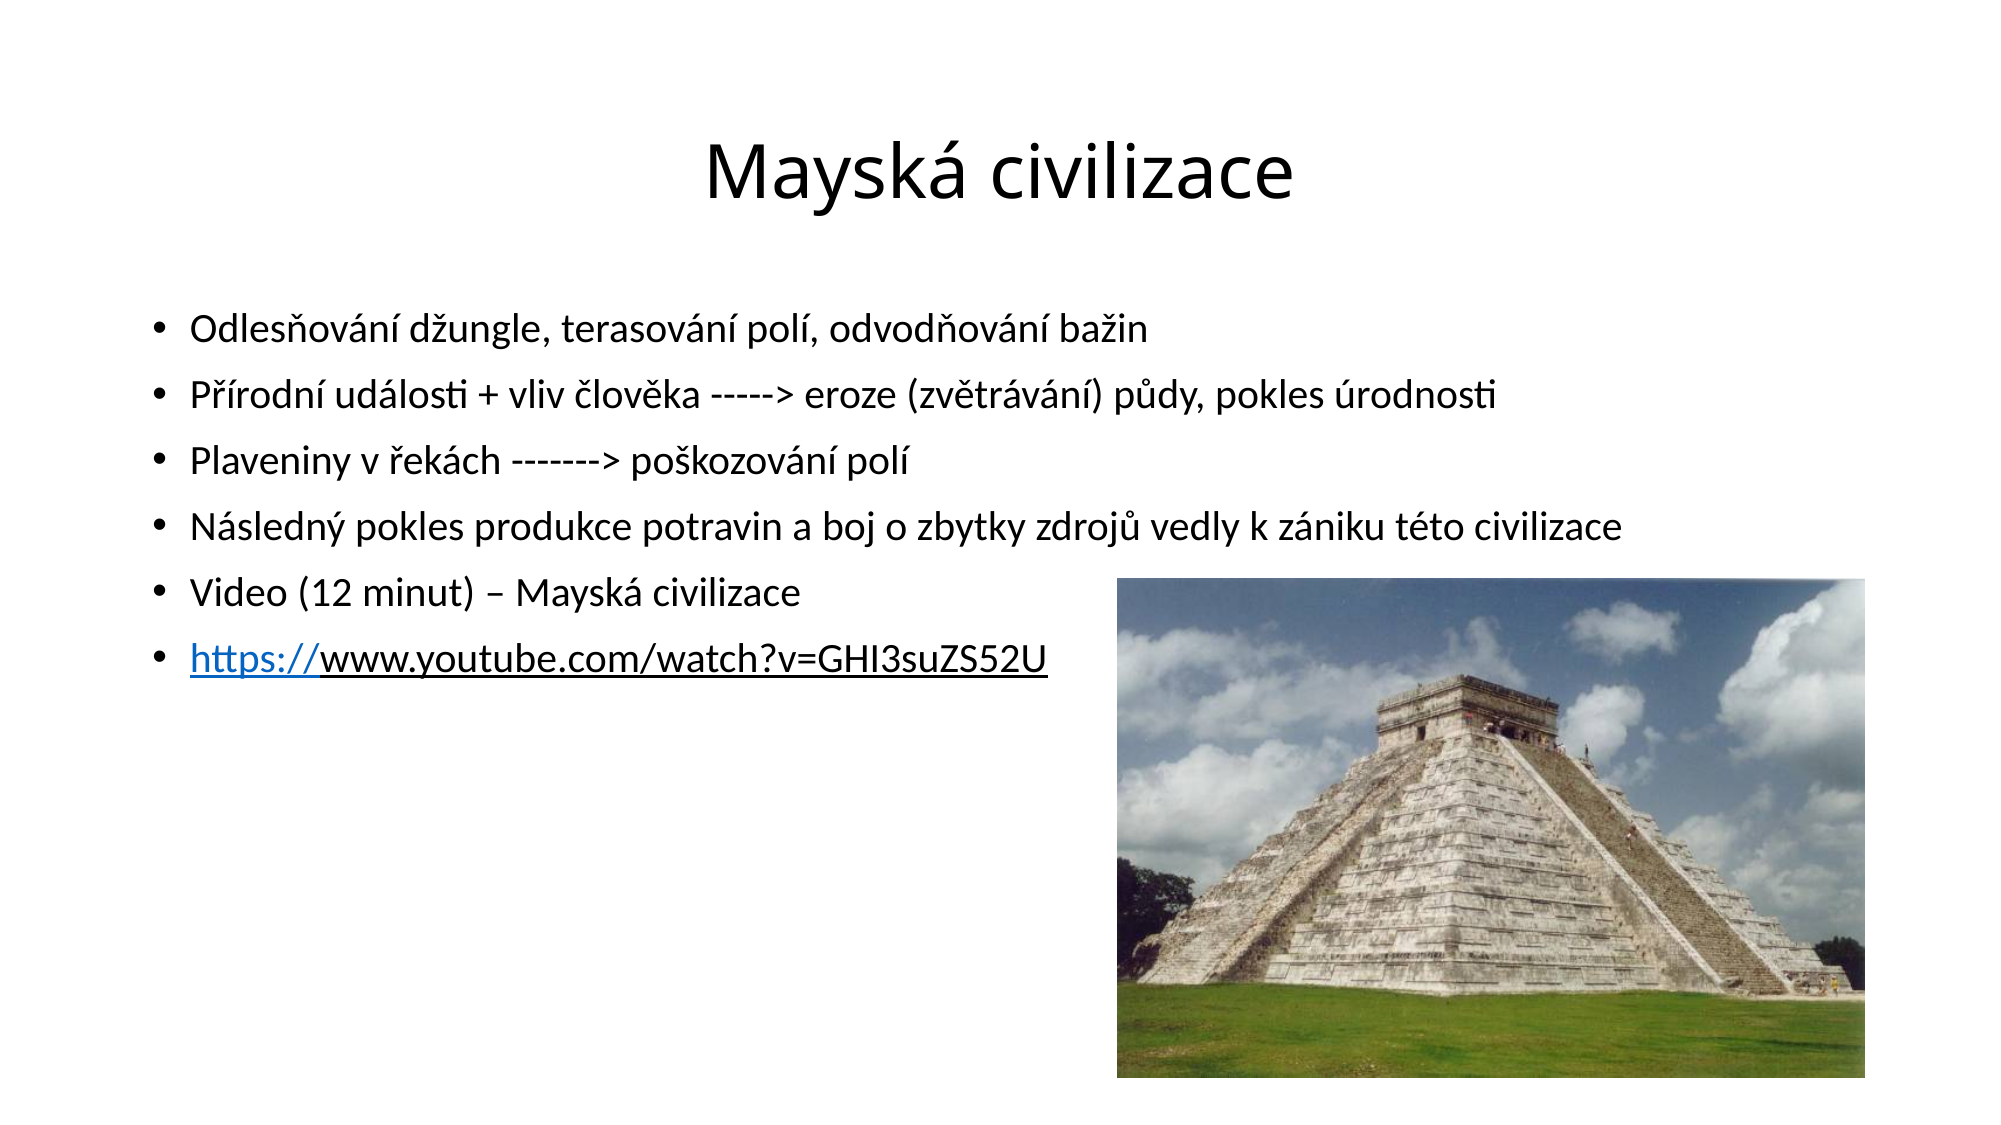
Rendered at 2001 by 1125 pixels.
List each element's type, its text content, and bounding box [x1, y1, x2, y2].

list Odlesňování džungle, terasování polí, odvodňování bažin Přírodní události + vliv člověka -----> eroze (zvětrávání) půdy, pokles úrodnosti Plaveniny v řekách -------> poškozování polí Následný pokles produkce potravin a boj o zbytky zdrojů vedly k zániku této civilizace Video (12 minut) – Mayská civilizace https://www.youtube.com/watch?v=GHI3suZS52U [137, 299, 1863, 1014]
title Mayská civilizace [137, 59, 1863, 278]
picture [1117, 578, 1865, 1078]
